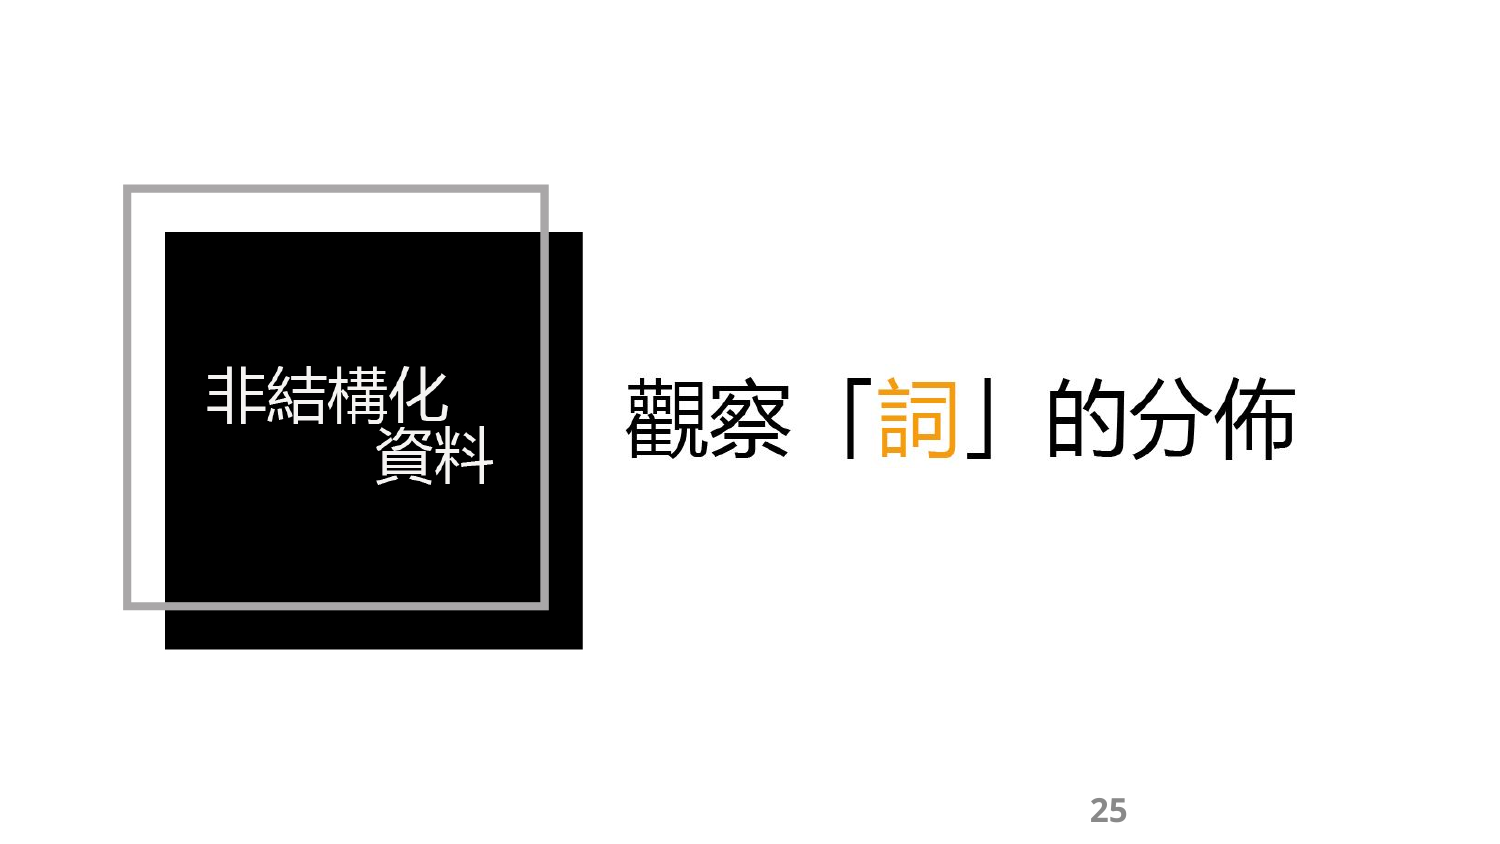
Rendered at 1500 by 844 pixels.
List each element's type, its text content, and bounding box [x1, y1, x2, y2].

picture [4, 168, 1306, 664]
text_box 25 [1074, 782, 1426, 827]
